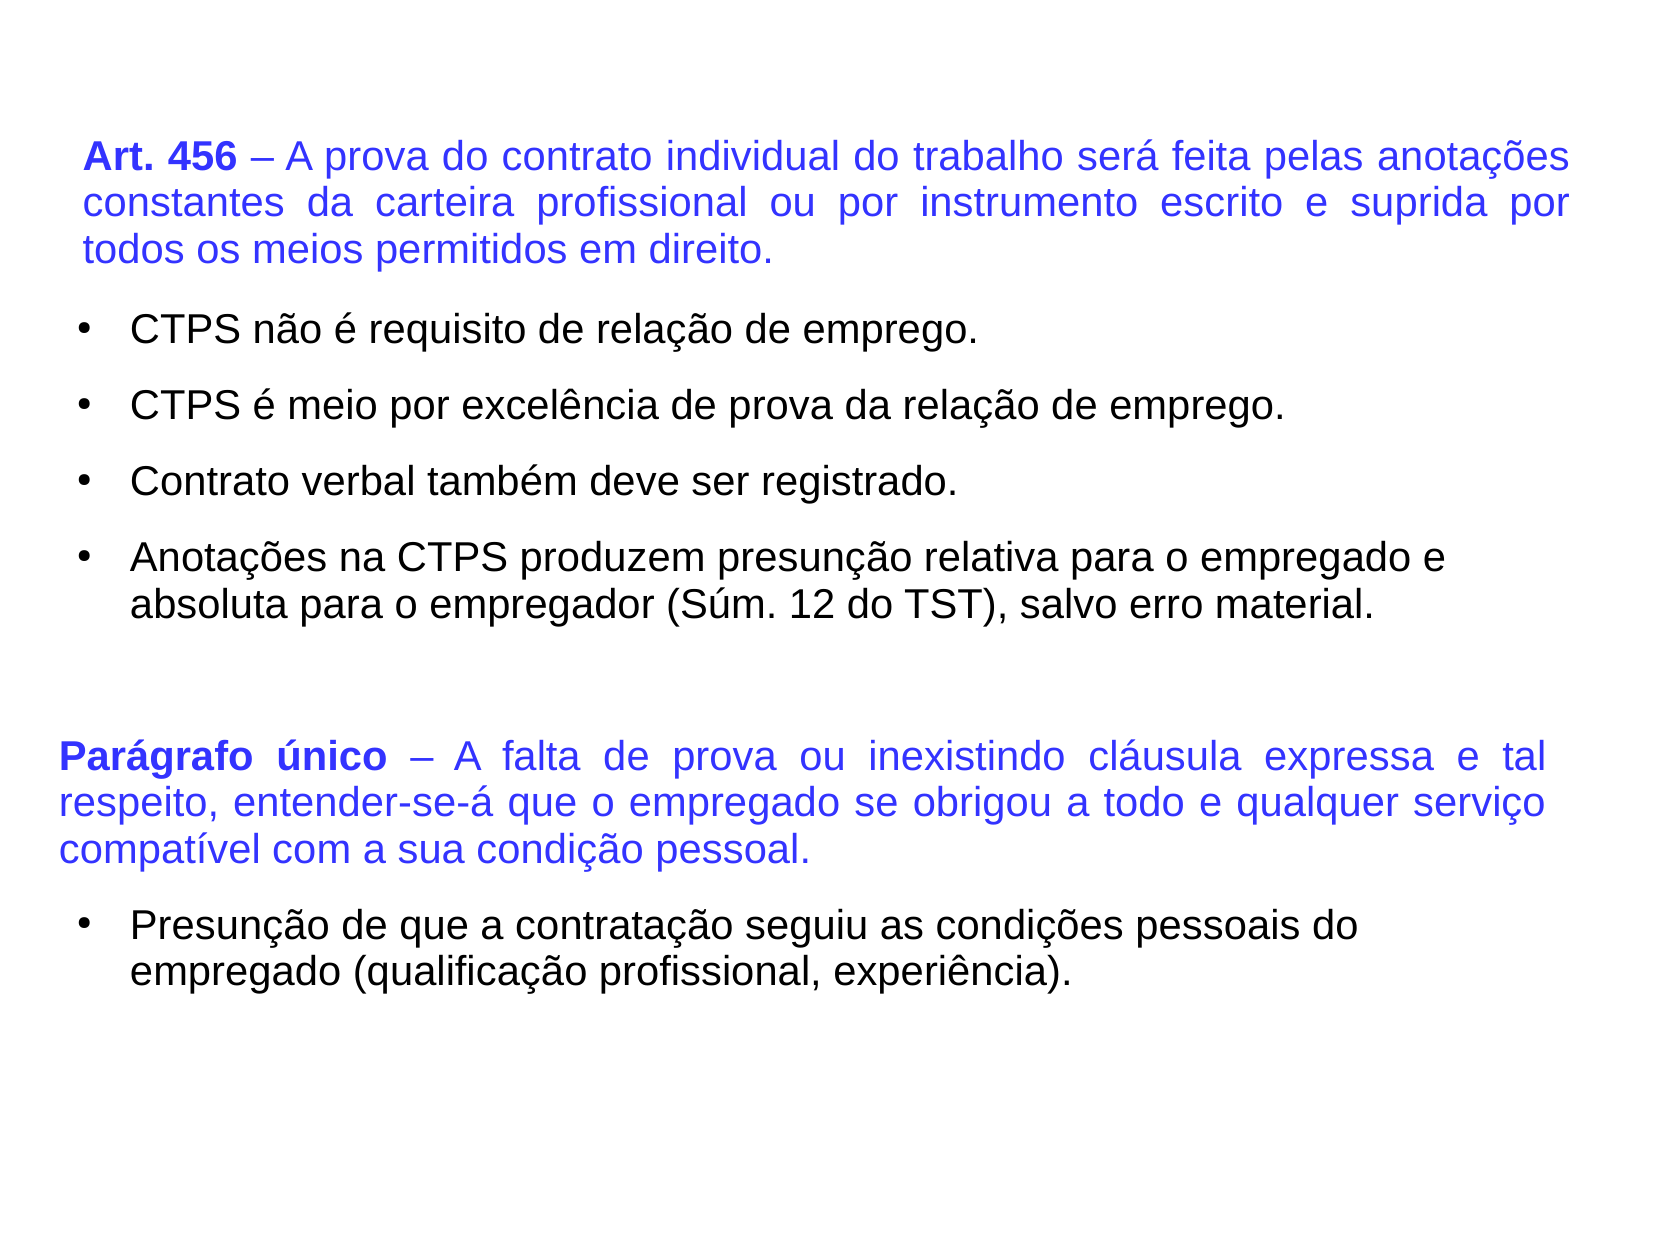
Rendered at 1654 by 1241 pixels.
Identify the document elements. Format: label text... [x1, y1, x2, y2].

title Art. 456 – A prova do contrato individual do trabalho será feita pelas anotações constantes da carteira profissional ou por instrumento escrito e suprida por todos os meios permitidos em direito. [82, 98, 1571, 306]
list CTPS não é requisito de relação de emprego. CTPS é meio por excelência de prova da relação de emprego. Contrato verbal também deve ser registrado. Anotações na CTPS produzem presunção relativa para o empregado e absoluta para o empregador (Súm. 12 do TST), salvo erro material. Parágrafo único – A falta de prova ou inexistindo cláusula expressa e tal respeito, entender-se-á que o empregado se obrigou a todo e qualquer serviço compatível com a sua condição pessoal. Presunção de que a contratação seguiu as condições pessoais do empregado (qualificação profissional, experiência). [59, 305, 1548, 1026]
